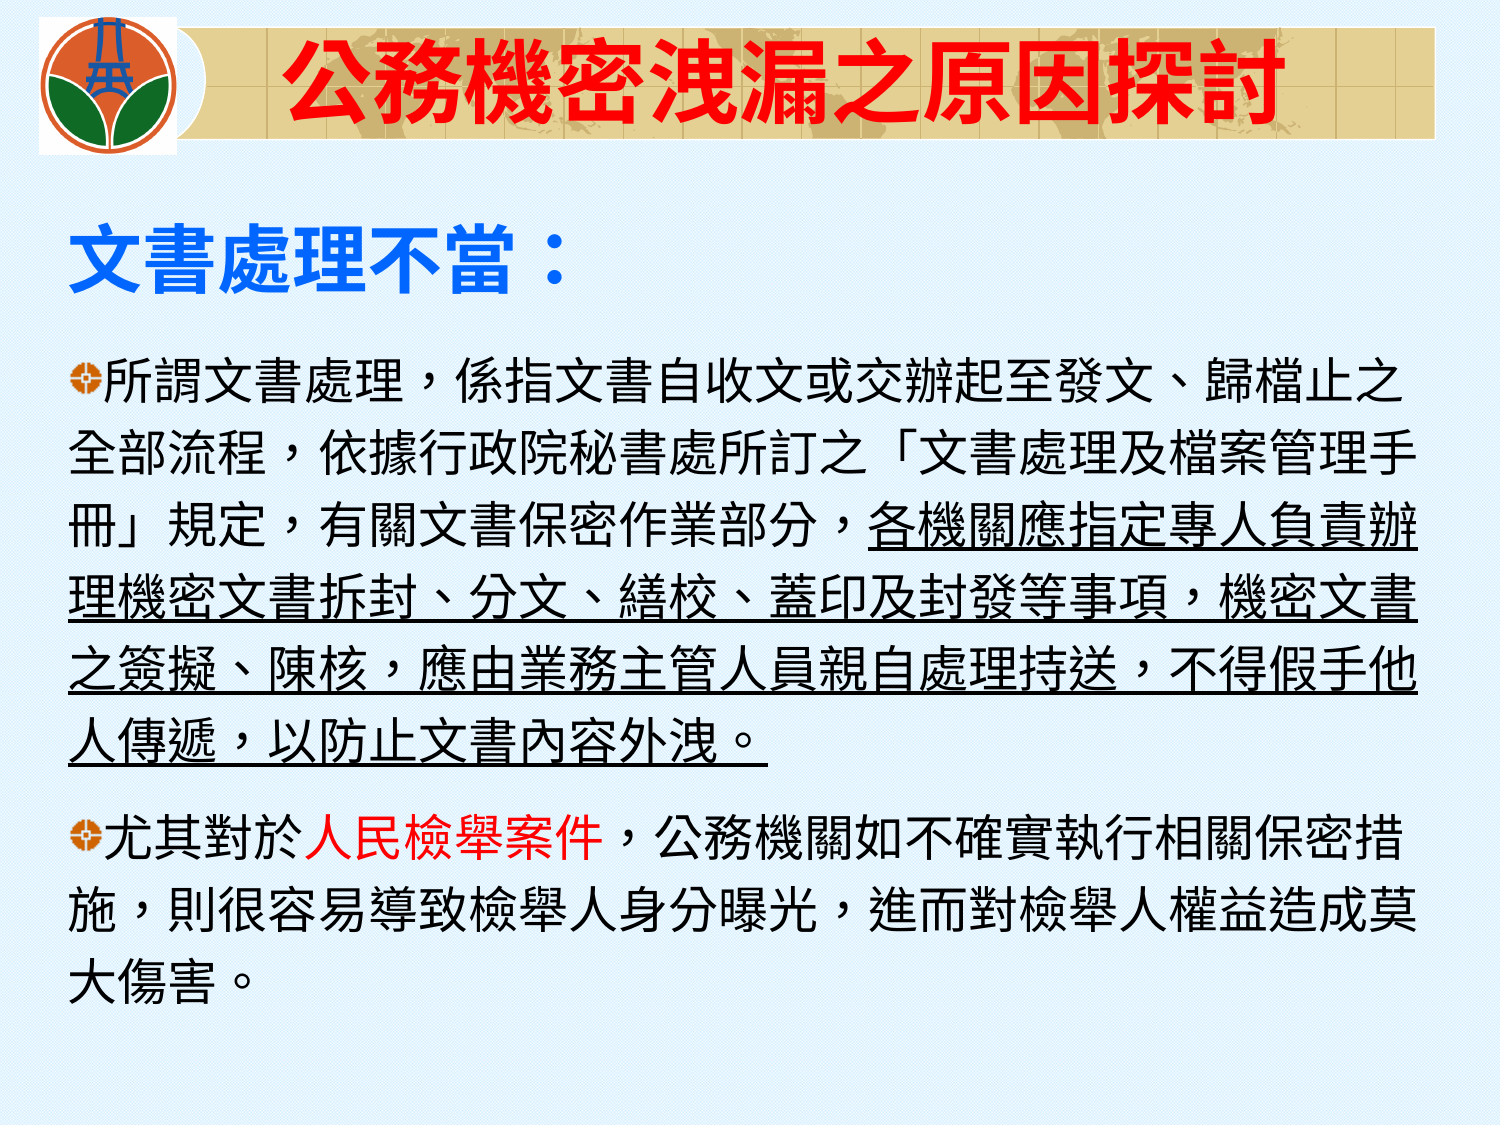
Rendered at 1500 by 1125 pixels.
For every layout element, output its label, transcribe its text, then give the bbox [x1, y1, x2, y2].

list 文書處理不當： 所謂文書處理，係指文書自收文或交辦起至發文、歸檔止之全部流程，依據行政院秘書處所訂之「文書處理及檔案管理手冊」規定，有關文書保密作業部分，各機關應指定專人負責辦理機密文書拆封、分文、繕校、蓋印及封發等事項，機密文書之簽擬、陳核，應由業務主管人員親自處理持送，不得假手他人傳遞，以防止文書內容外洩。 尤其對於人民檢舉案件，公務機關如不確實執行相關保密措施，則很容易導致檢舉人身分曝光，進而對檢舉人權益造成莫大傷害。 [53, 196, 1447, 1071]
picture [0, 0, 1500, 1125]
title 公務機密洩漏之原因探討 [265, 18, 1365, 141]
